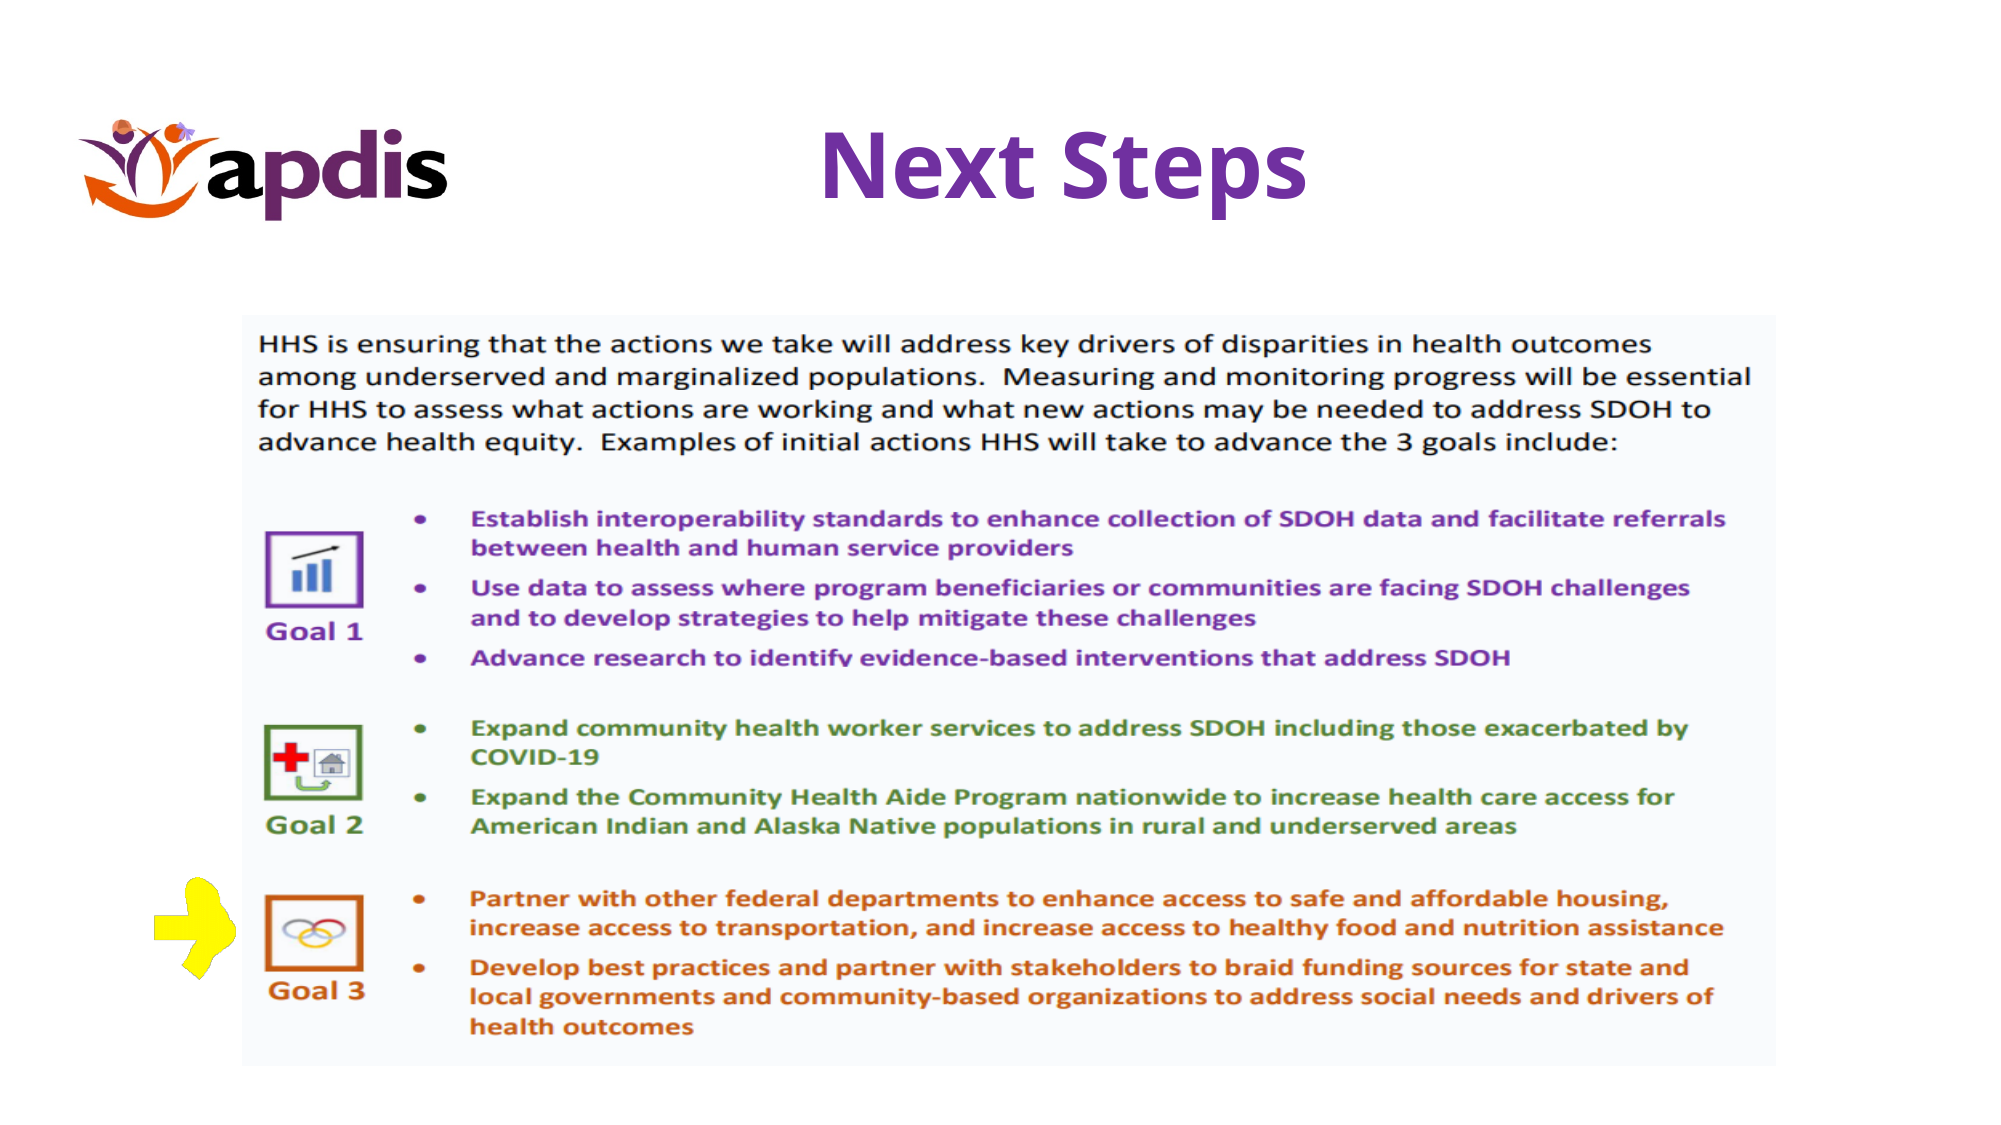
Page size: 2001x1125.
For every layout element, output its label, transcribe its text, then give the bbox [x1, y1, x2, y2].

picture [149, 877, 237, 981]
title Next Steps [137, 59, 1863, 278]
picture [54, 99, 453, 238]
picture [242, 315, 1776, 1066]
